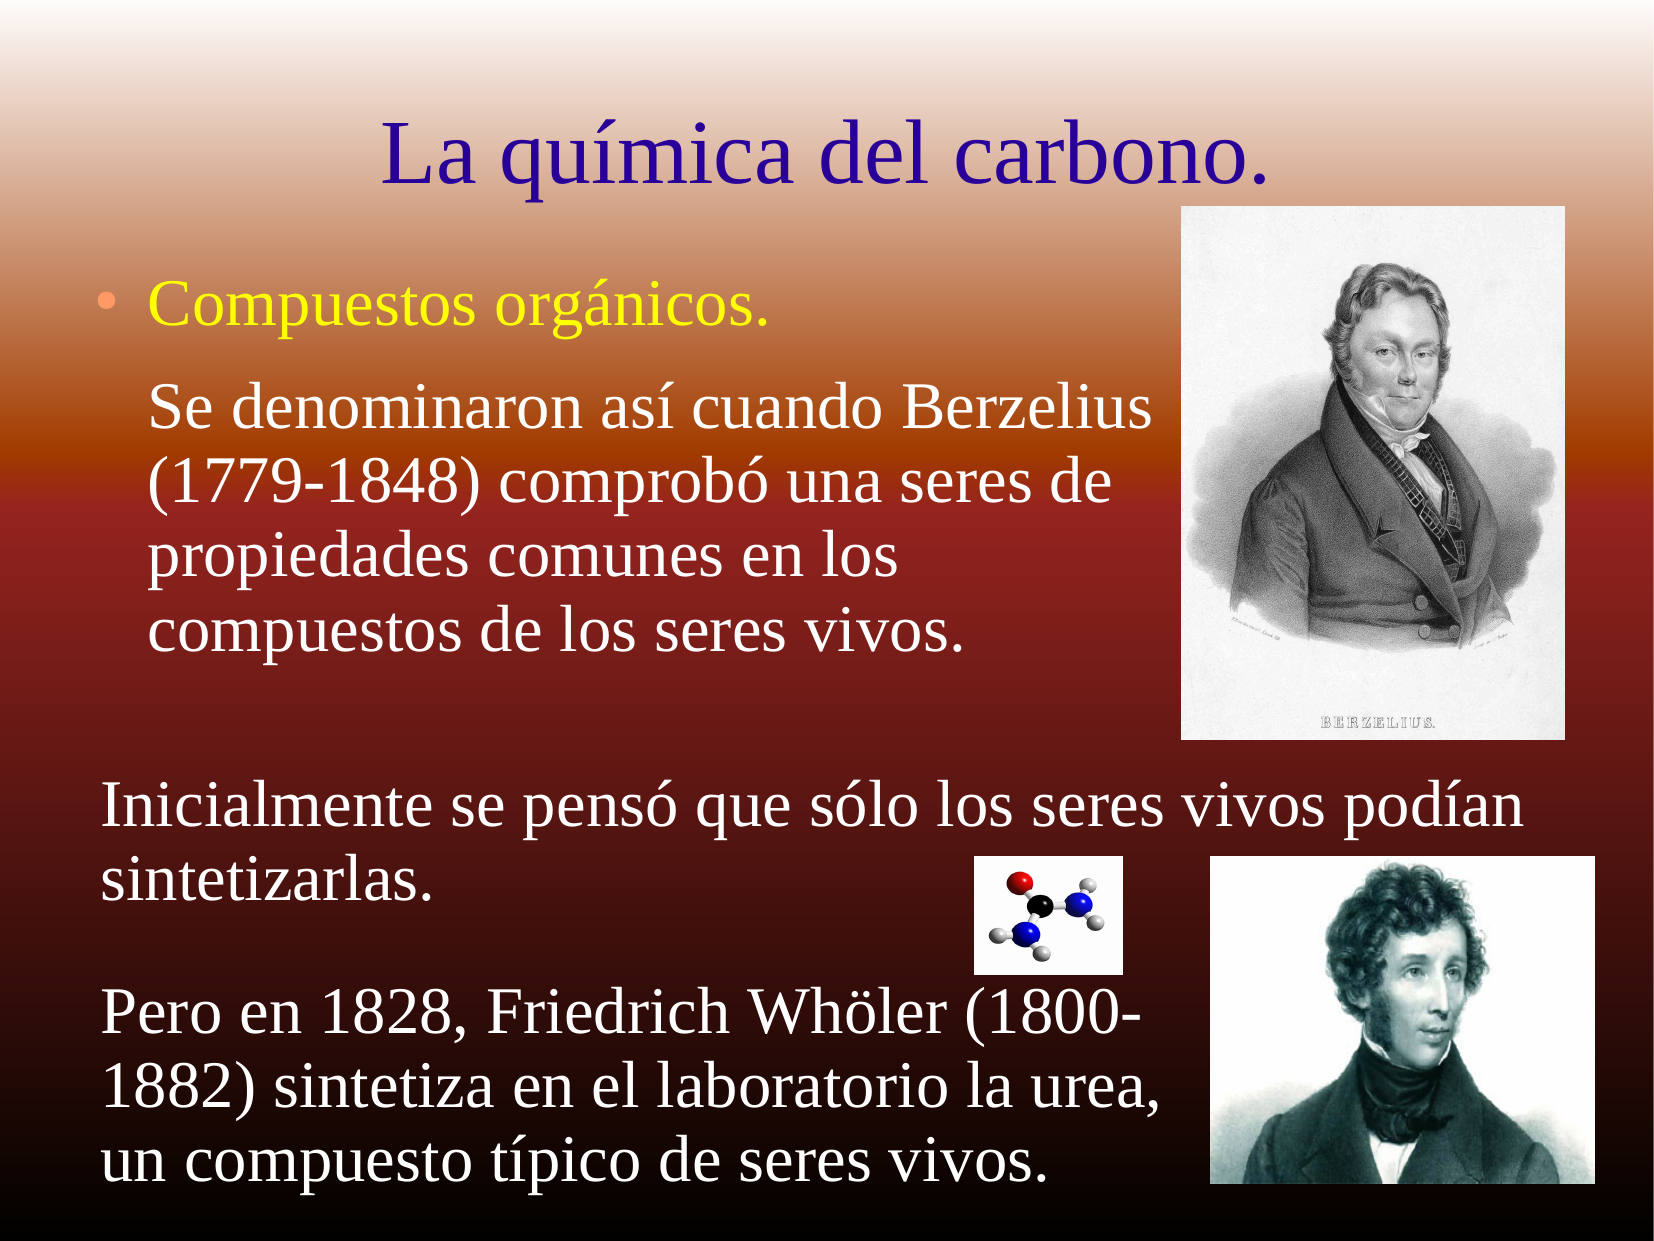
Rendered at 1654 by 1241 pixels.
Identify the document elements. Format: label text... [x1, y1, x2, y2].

list Compuestos orgánicos. Se denominaron así cuando Berzelius (1779-1848) comprobó una seres de propiedades comunes en los compuestos de los seres vivos. [76, 265, 1181, 666]
text_box Pero en 1828, Friedrich Whöler (1800-1882) sintetiza en el laboratorio la urea, un compuesto típico de seres vivos. [29, 973, 1182, 1197]
title La química del carbono. [82, 49, 1571, 257]
text_box Inicialmente se pensó que sólo los seres vivos podían sintetizarlas. [29, 767, 1651, 916]
picture [0, 0, 1654, 1241]
